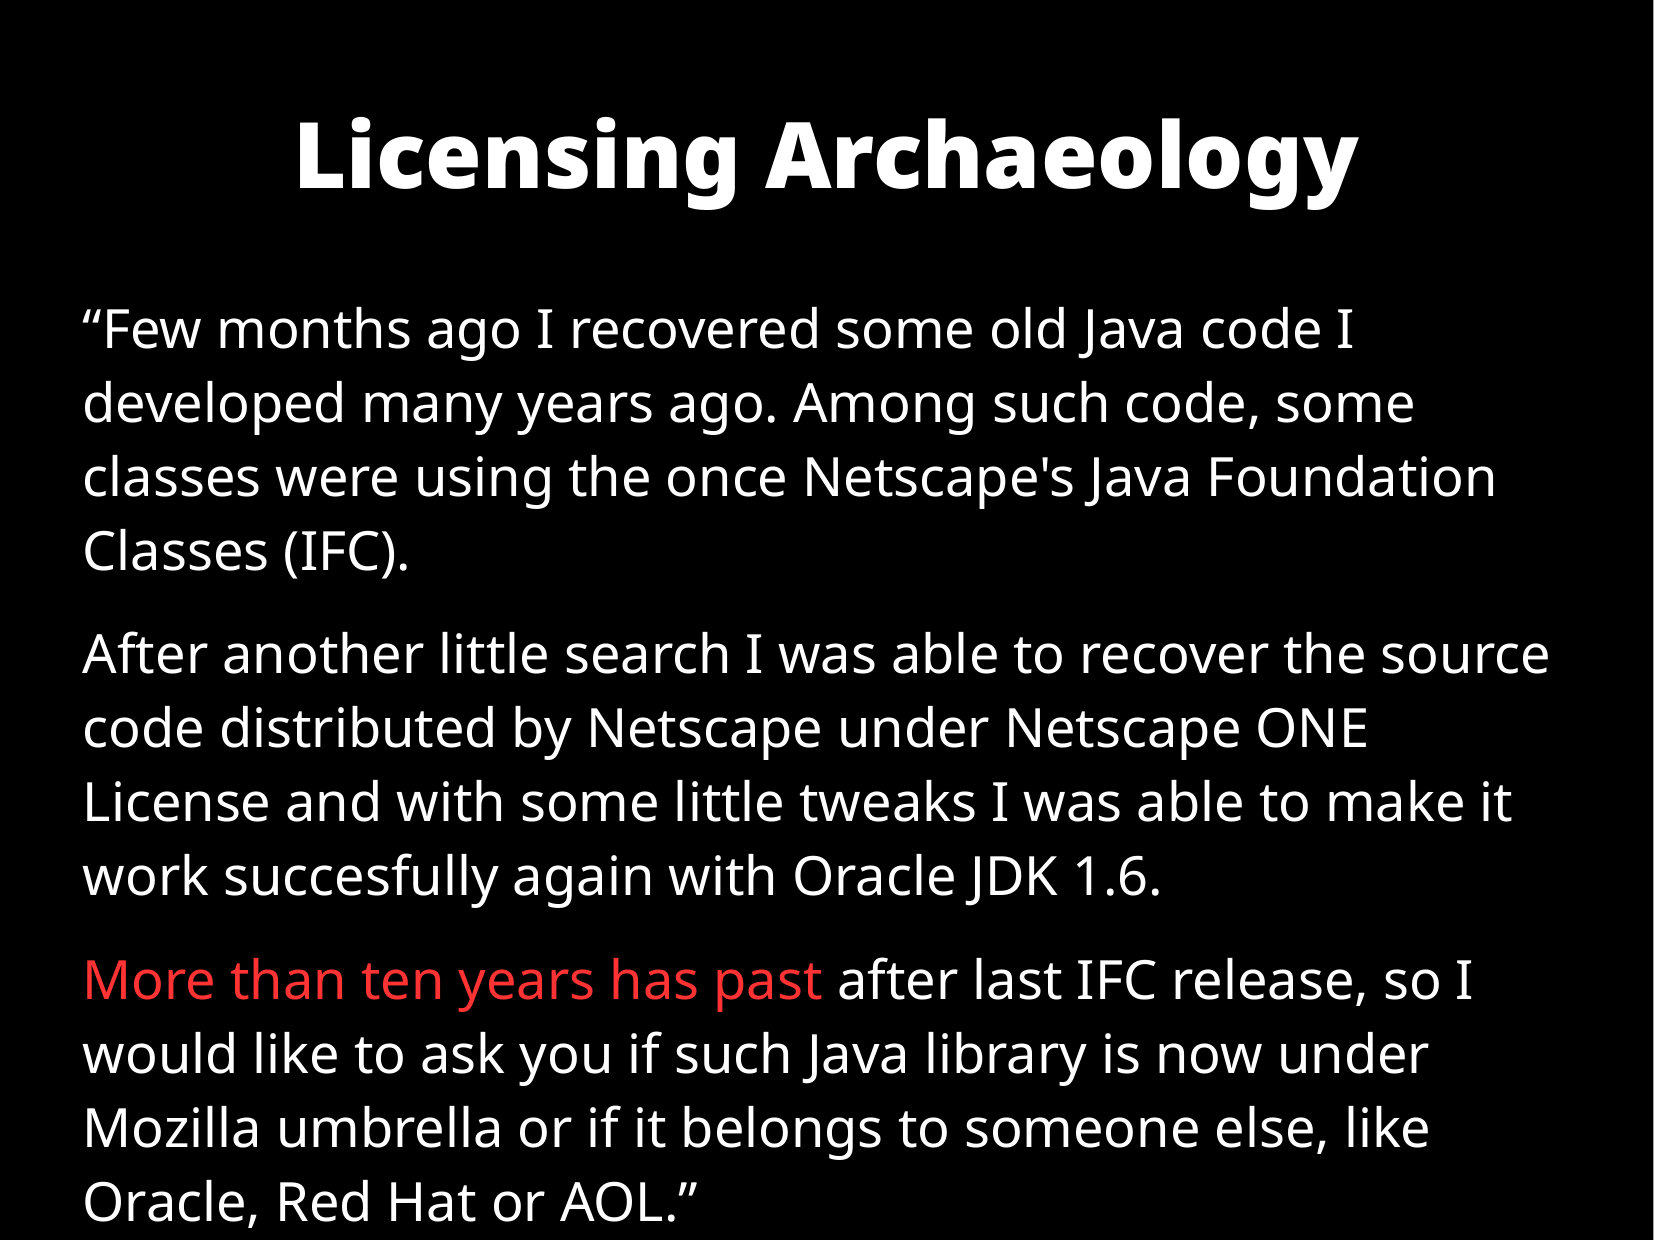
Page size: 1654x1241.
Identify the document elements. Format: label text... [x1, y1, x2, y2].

list “Few months ago I recovered some old Java code I developed many years ago. Among such code, some classes were using the once Netscape's Java Foundation Classes (IFC). After another little search I was able to recover the source code distributed by Netscape under Netscape ONE License and with some little tweaks I was able to make it work succesfully again with Oracle JDK 1.6. More than ten years has past after last IFC release, so I would like to ask you if such Java library is now under Mozilla umbrella or if it belongs to someone else, like Oracle, Red Hat or AOL.” [82, 290, 1571, 1152]
title Licensing Archaeology [82, 49, 1571, 257]
